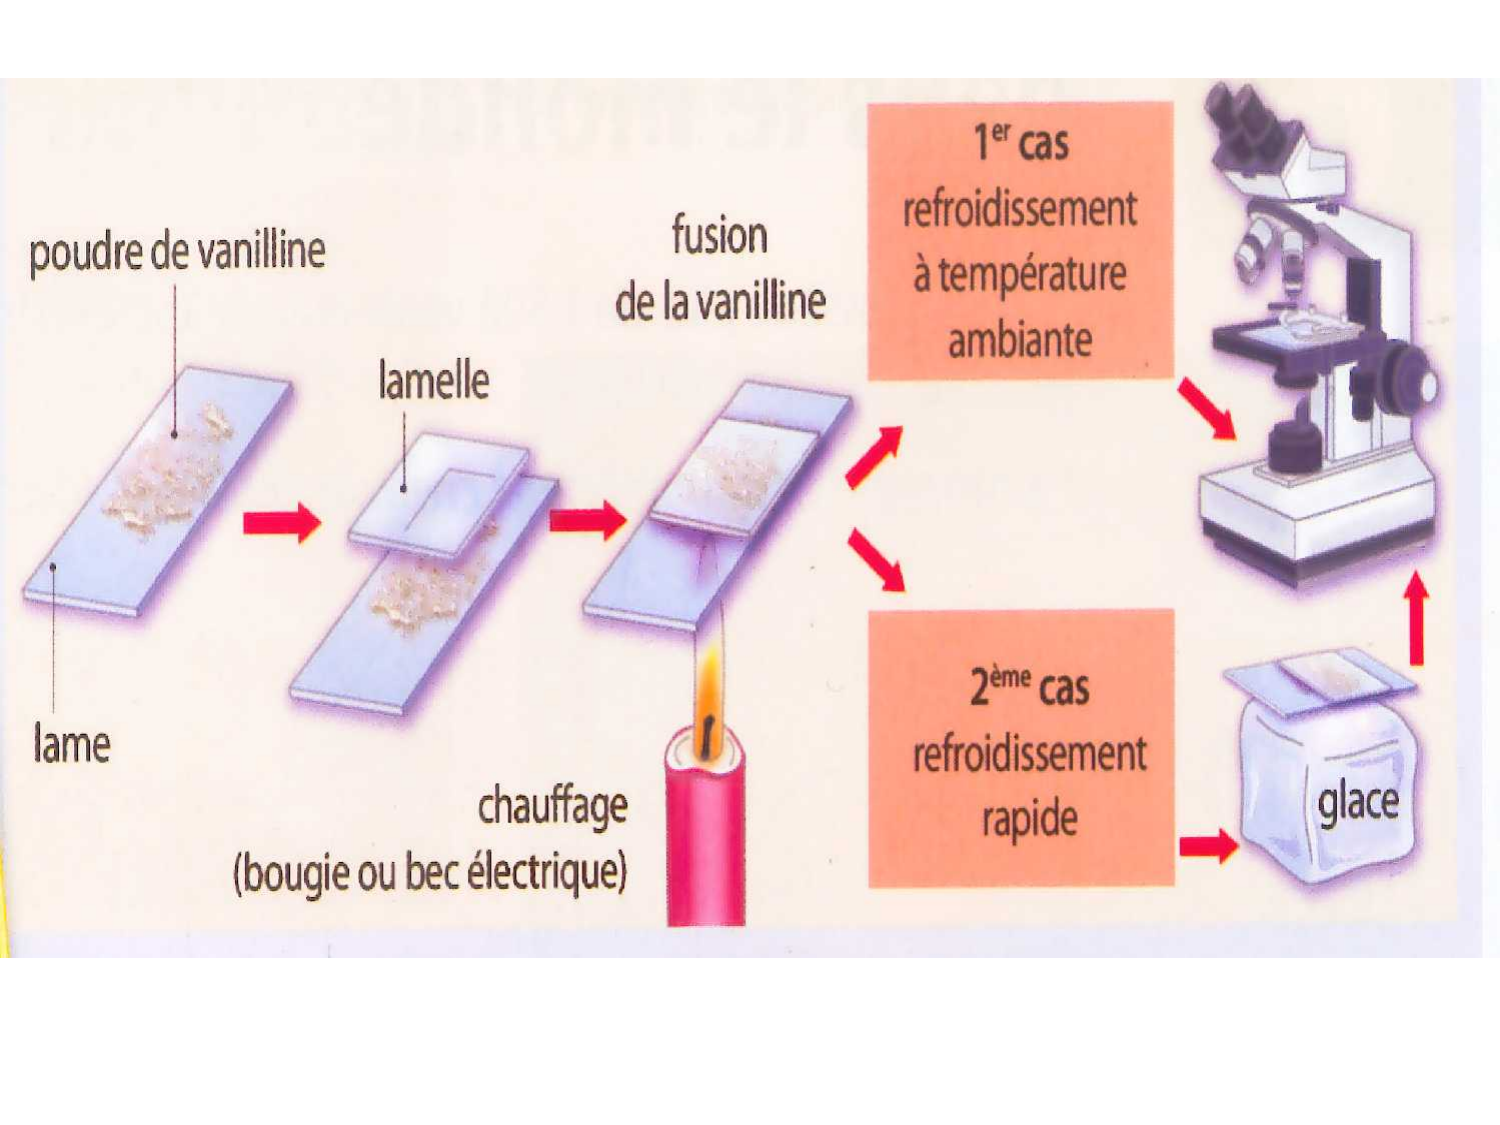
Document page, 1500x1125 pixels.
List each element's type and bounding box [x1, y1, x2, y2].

picture [0, 78, 1500, 958]
